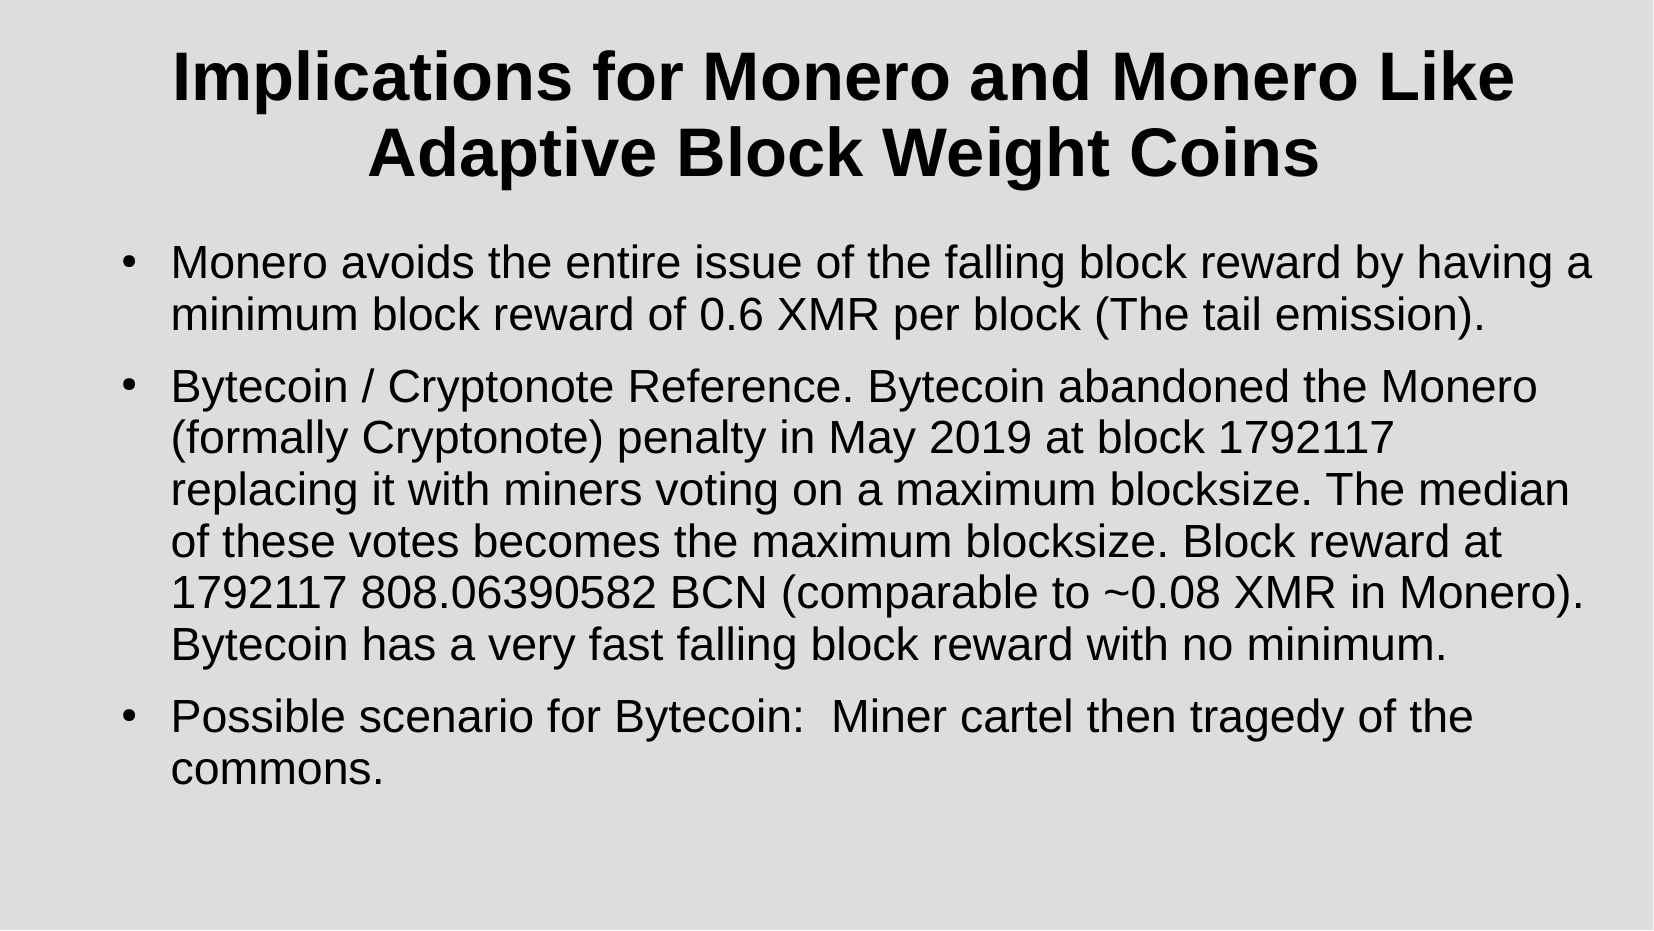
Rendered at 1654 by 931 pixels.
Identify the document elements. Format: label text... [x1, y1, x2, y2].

list Monero avoids the entire issue of the falling block reward by having a minimum block reward of 0.6 XMR per block (The tail emission). Bytecoin / Cryptonote Reference. Bytecoin abandoned the Monero (formally Cryptonote) penalty in May 2019 at block 1792117 replacing it with miners voting on a maximum blocksize. The median of these votes becomes the maximum blocksize. Block reward at 1792117 808.06390582 BCN (comparable to ~0.08 XMR in Monero). Bytecoin has a very fast falling block reward with no minimum. Possible scenario for Bytecoin: Miner cartel then tragedy of the commons. [104, 236, 1593, 851]
title Implications for Monero and Monero Like Adaptive Block Weight Coins [82, 37, 1571, 193]
